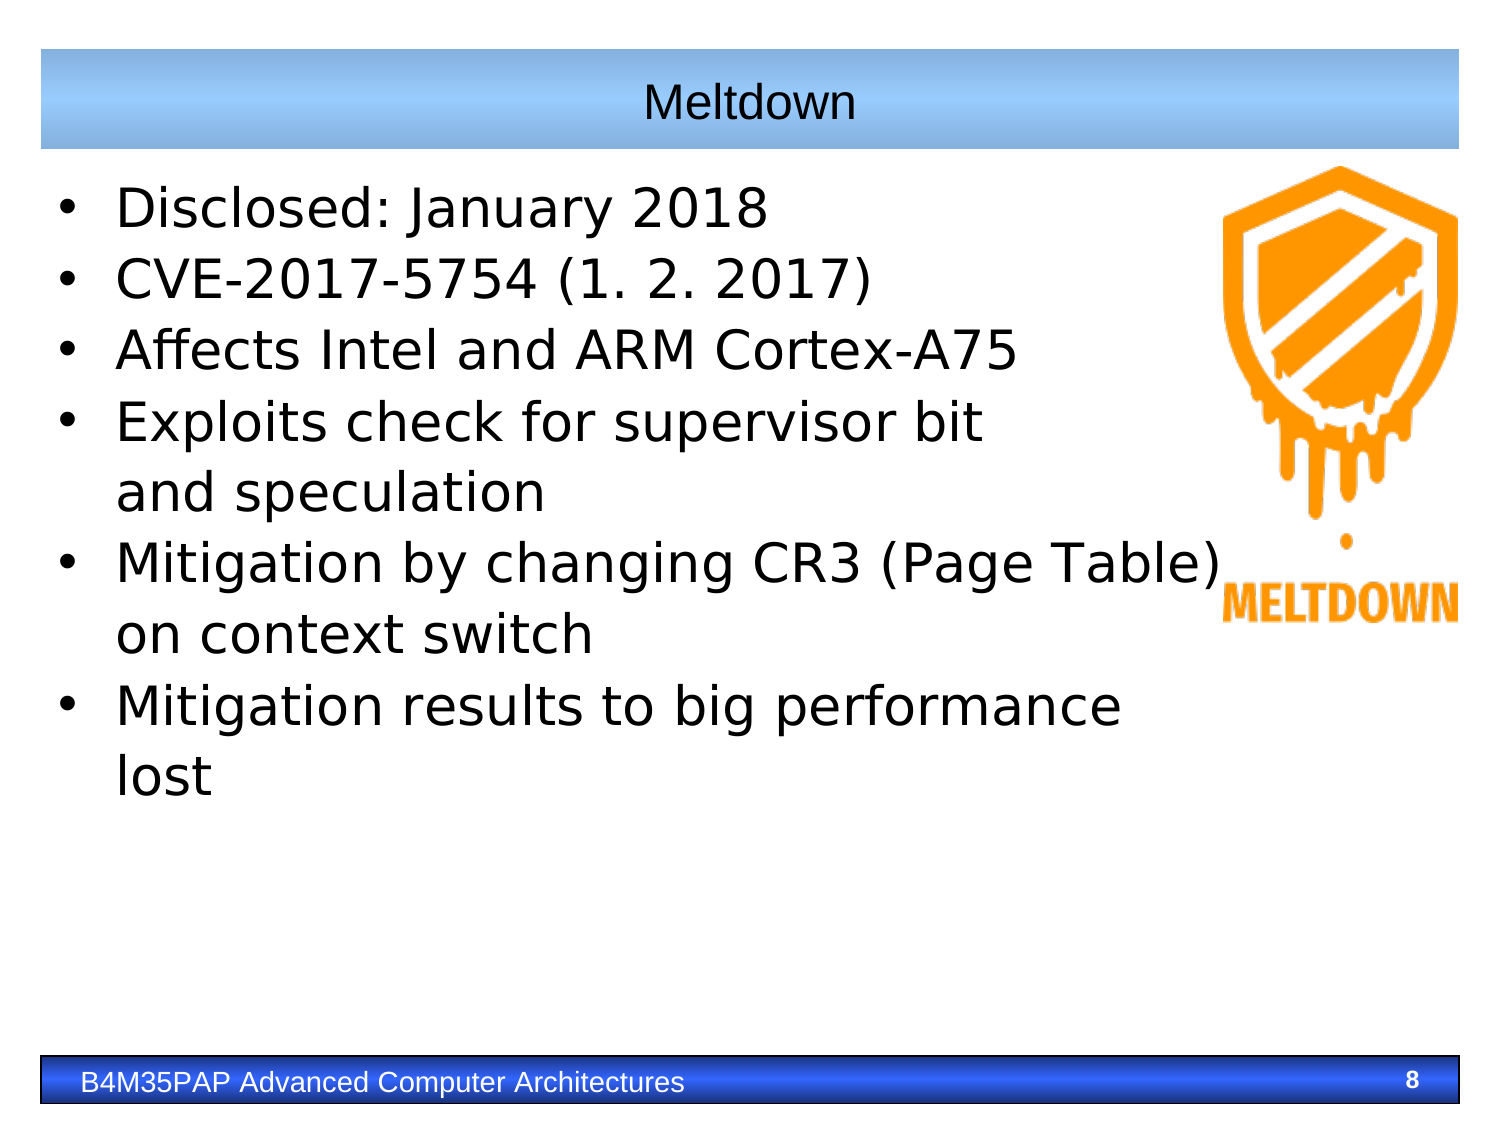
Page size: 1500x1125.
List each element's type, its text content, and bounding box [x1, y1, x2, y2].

list Disclosed: January 2018 CVE-2017-5754 (1. 2. 2017) Affects Intel and ARM Cortex-A75 Exploits check for supervisor bit and speculation Mitigation by changing CR3 (Page Table) on context switch Mitigation results to big performance lost [44, 166, 1458, 1045]
title Meltdown [41, 49, 1459, 149]
picture [1223, 166, 1458, 623]
